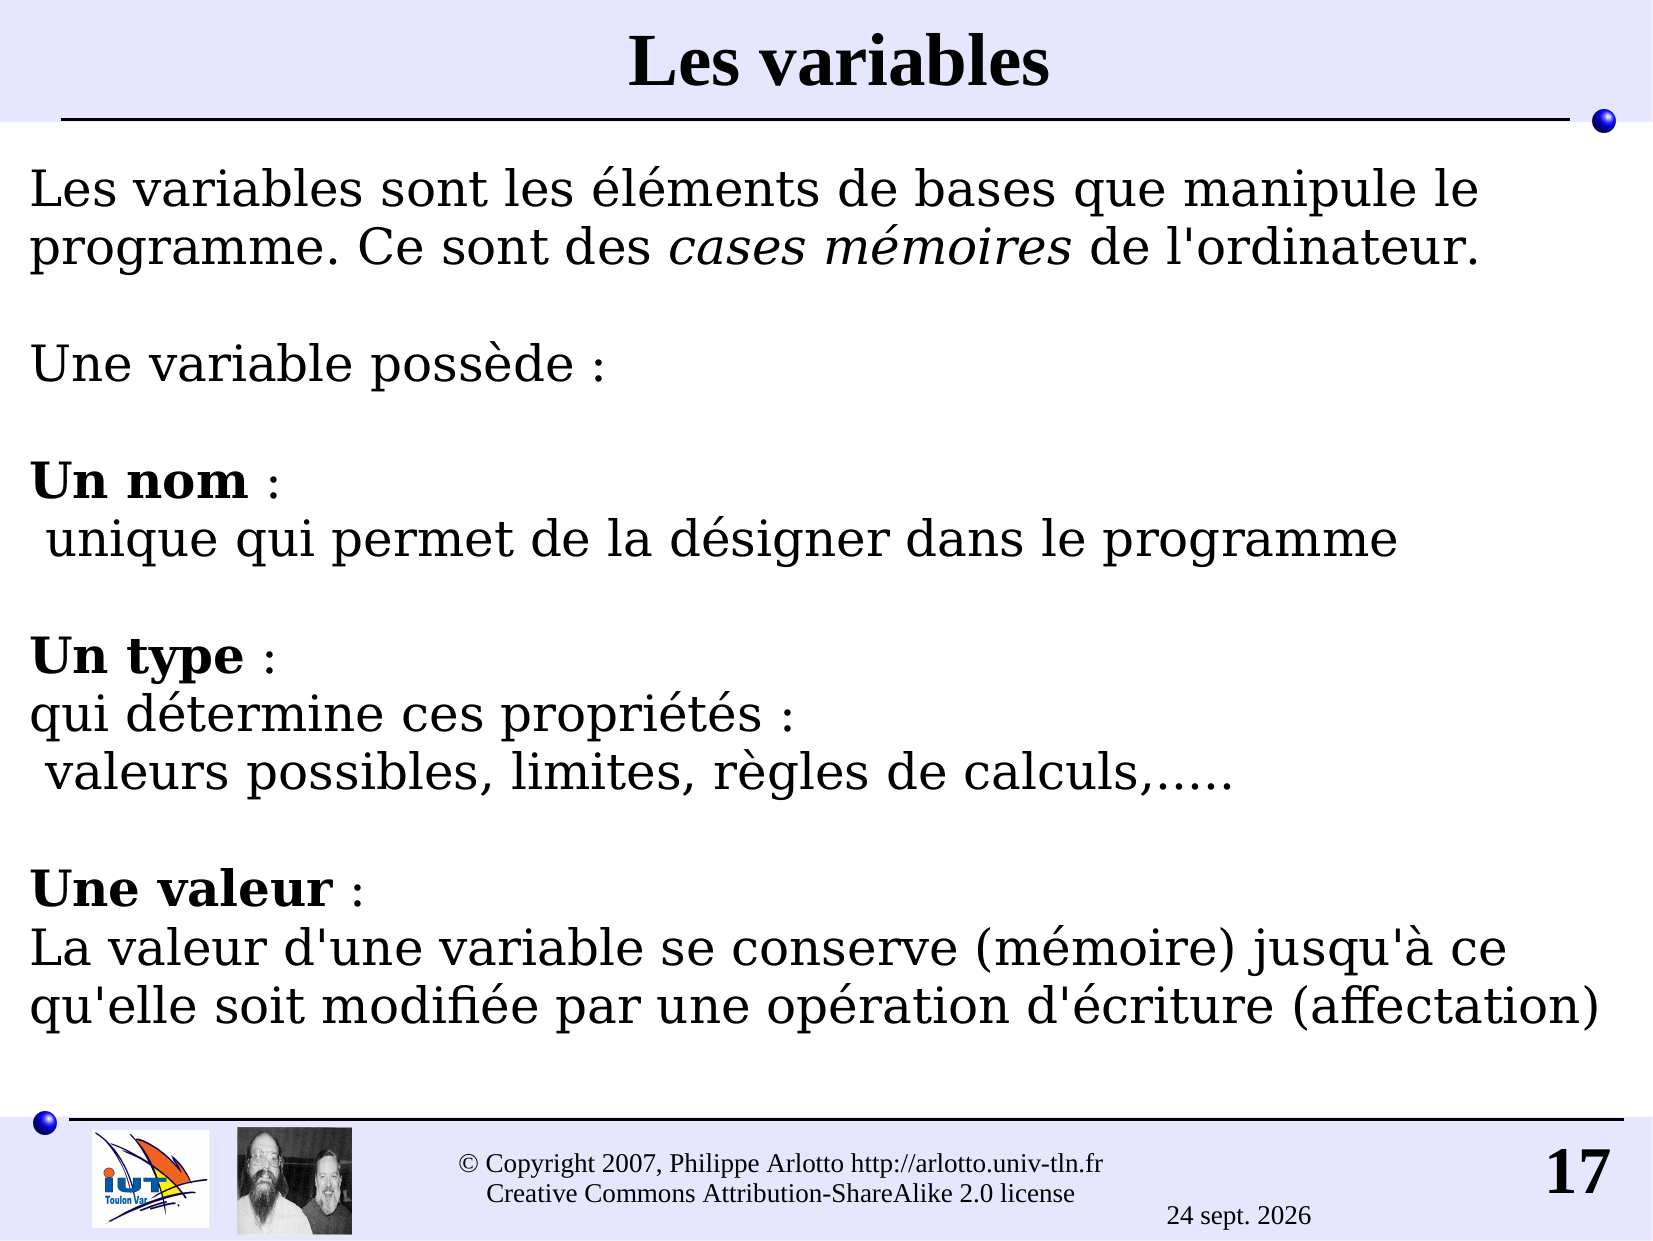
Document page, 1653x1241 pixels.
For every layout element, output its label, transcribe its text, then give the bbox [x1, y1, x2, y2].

picture [237, 1127, 352, 1235]
text_box Les variables sont les éléments de bases que manipule le programme. Ce sont des cases mémoires de l'ordinateur. Une variable possède : Un nom : unique qui permet de la désigner dans le programme Un type : qui détermine ces propriétés : valeurs possibles, limites, règles de calculs,..... Une valeur : La valeur d'une variable se conserve (mémoire) jusqu'à ce qu'elle soit modifiée par une opération d'écriture (affectation) [29, 159, 1605, 1036]
title Les variables [95, 11, 1585, 110]
